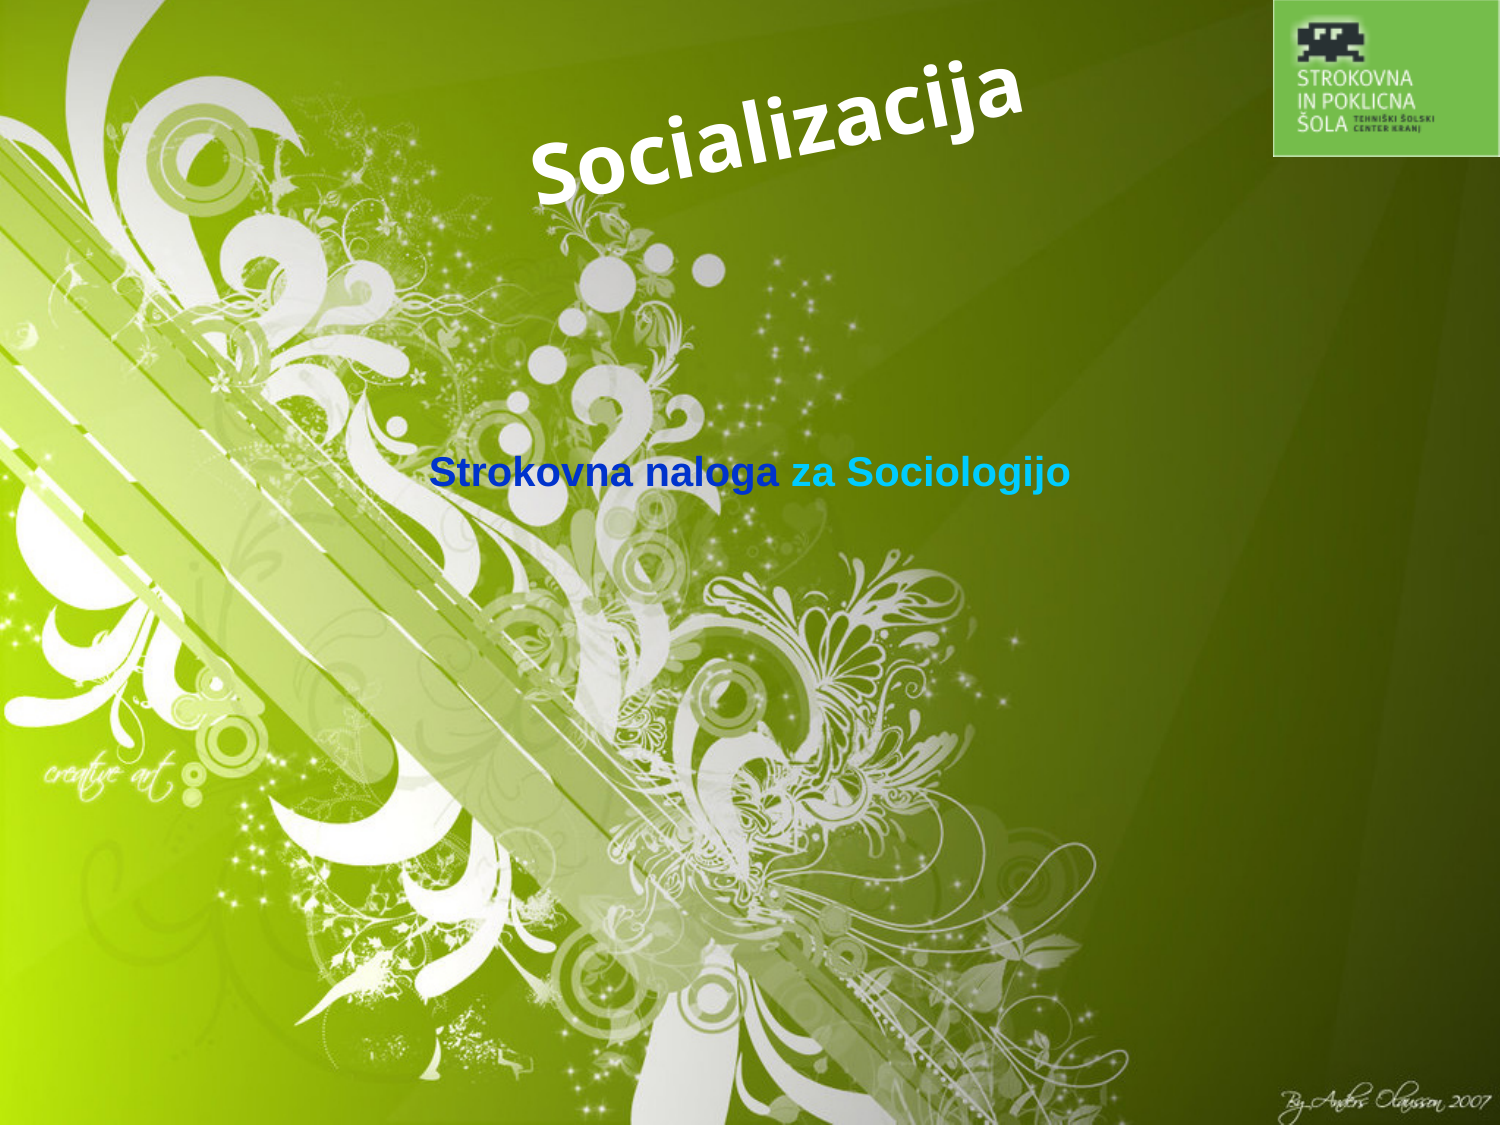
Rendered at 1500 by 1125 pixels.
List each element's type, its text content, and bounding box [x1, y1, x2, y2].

picture [0, 0, 1500, 1125]
subtitle [183, 637, 1353, 925]
text_box Socializacija [427, 2, 1172, 481]
title Strokovna naloga za Sociologijo [112, 349, 1388, 591]
